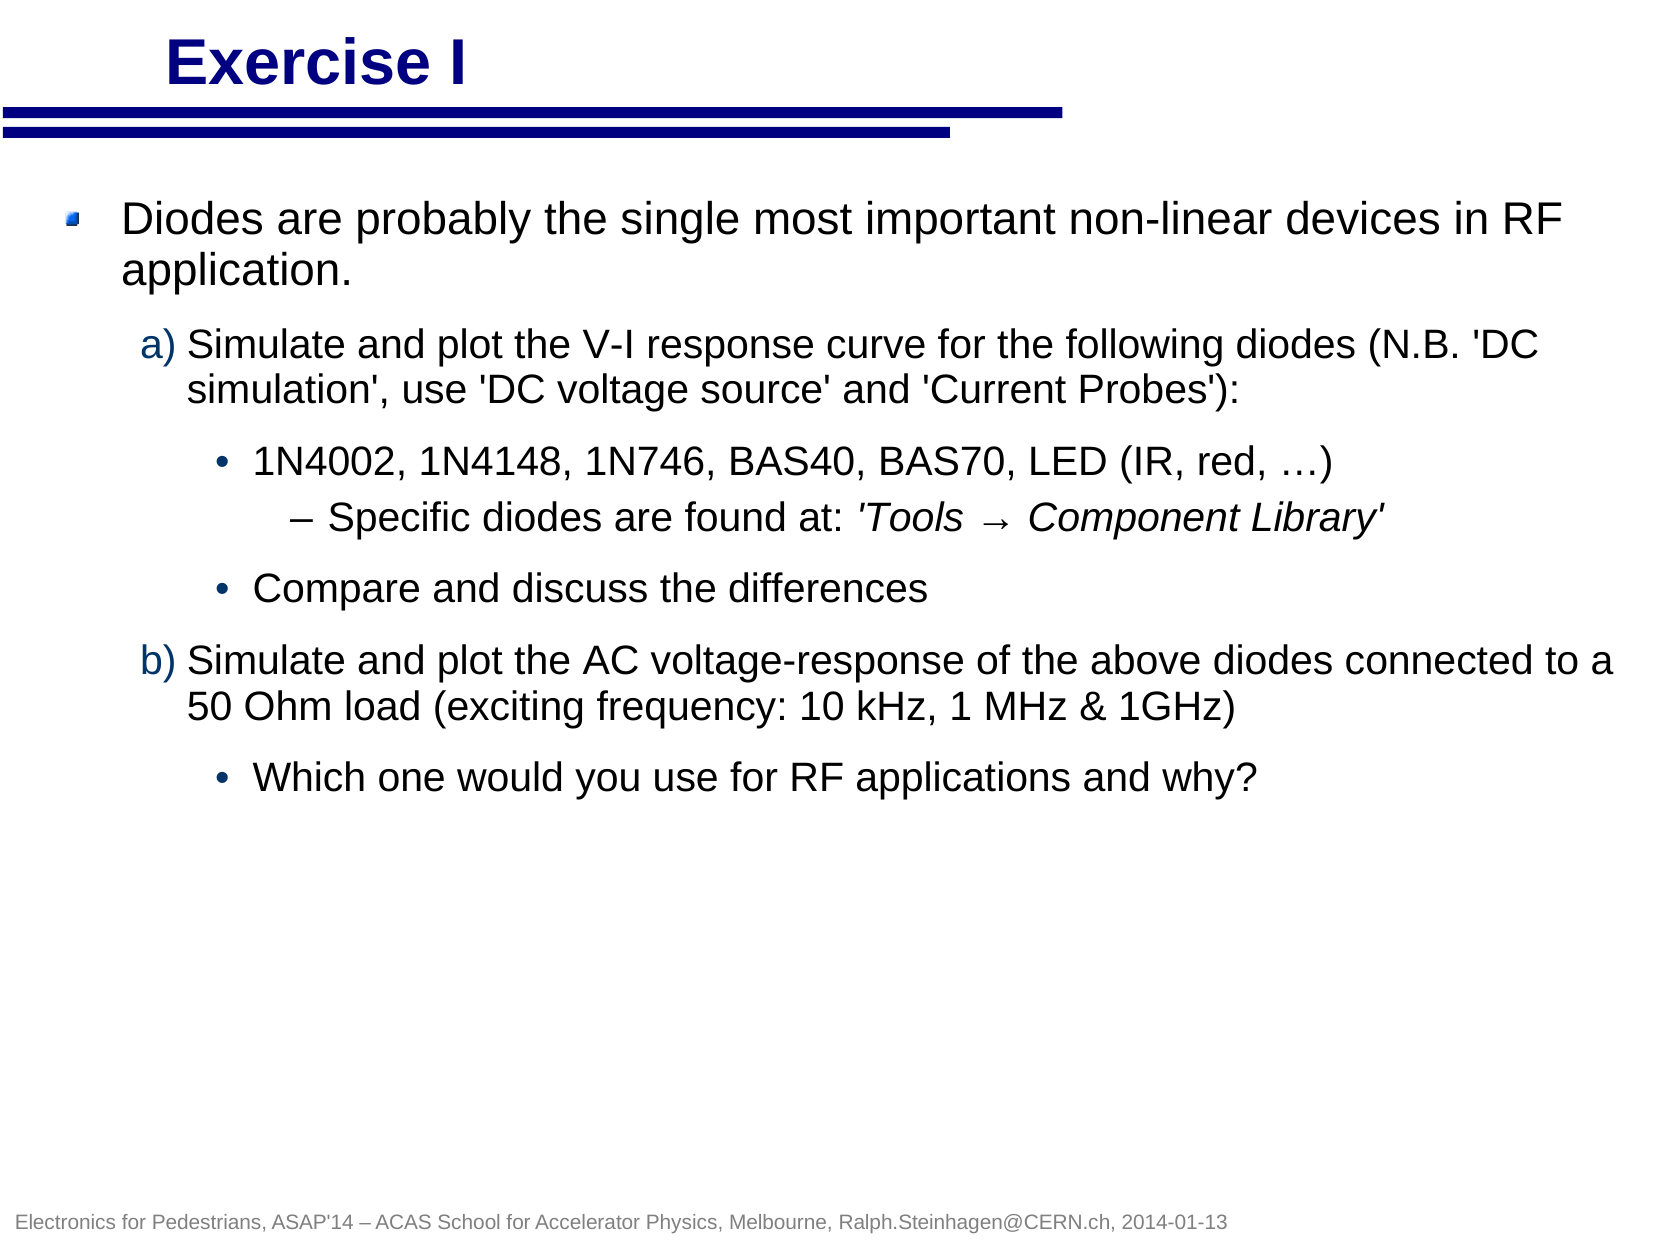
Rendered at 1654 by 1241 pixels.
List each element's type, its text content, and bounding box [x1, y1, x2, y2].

list Diodes are probably the single most important non-linear devices in RF application. Simulate and plot the V-I response curve for the following diodes (N.B. 'DC simulation', use 'DC voltage source' and 'Current Probes'): 1N4002, 1N4148, 1N746, BAS40, BAS70, LED (IR, red, …) Specific diodes are found at: 'Tools → Component Library' Compare and discuss the differences Simulate and plot the AC voltage-response of the above diodes connected to a 50 Ohm load (exciting frequency: 10 kHz, 1 MHz & 1GHz) Which one would you use for RF applications and why? [65, 192, 1628, 1205]
title Exercise I [165, 0, 1323, 124]
